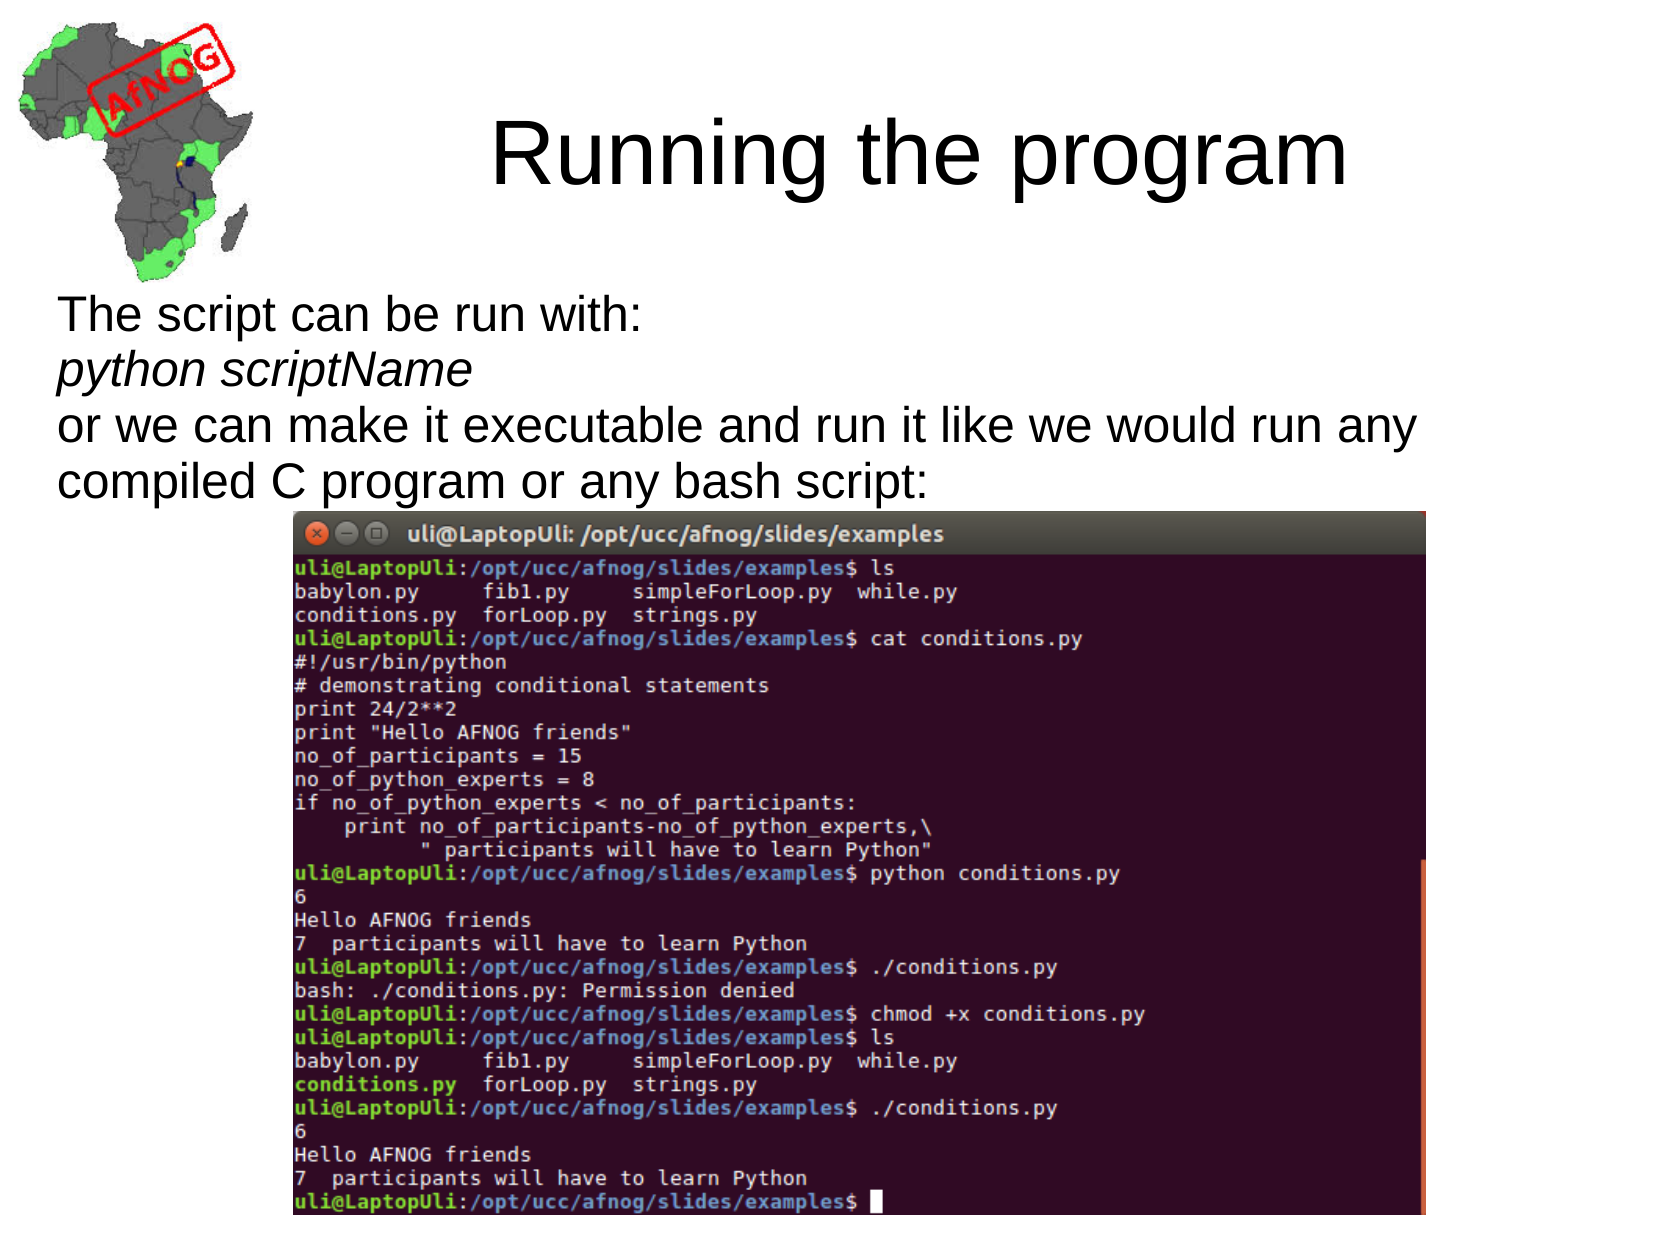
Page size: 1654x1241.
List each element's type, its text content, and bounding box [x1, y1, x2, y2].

picture [9, 0, 259, 291]
title Running the program [270, 49, 1571, 257]
picture [293, 511, 1426, 1216]
list The script can be run with: python scriptName or we can make it executable and run it like we would run any compiled C program or any bash script: [56, 285, 1546, 1006]
